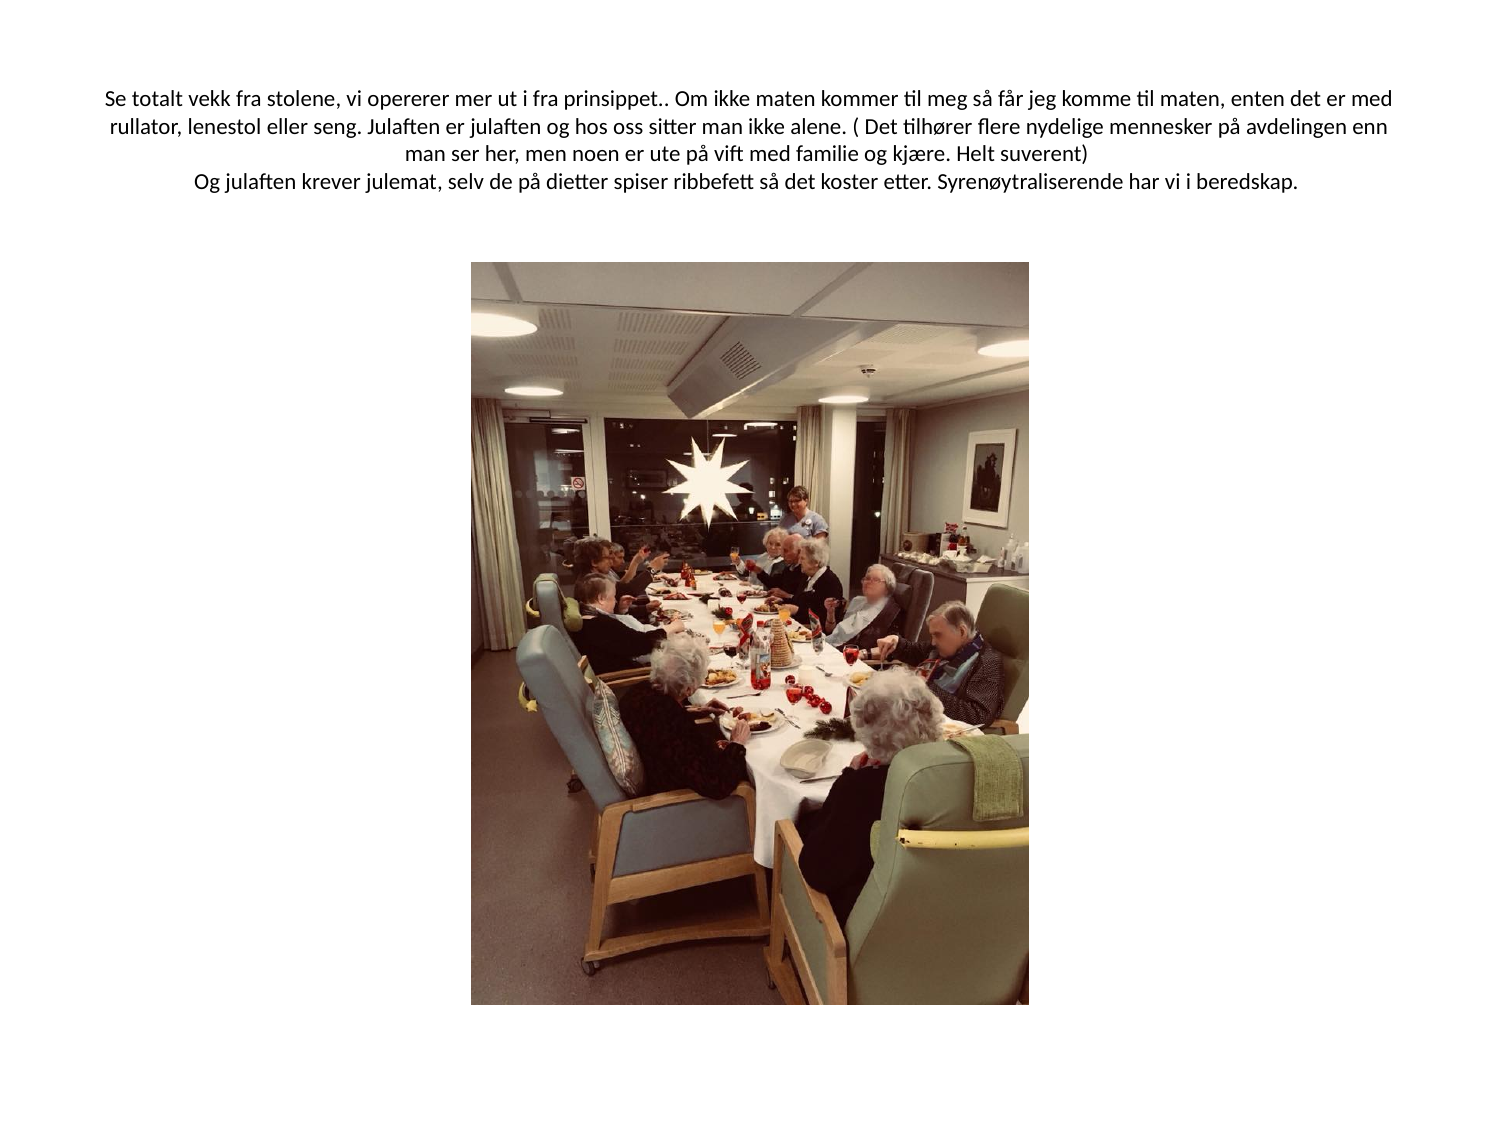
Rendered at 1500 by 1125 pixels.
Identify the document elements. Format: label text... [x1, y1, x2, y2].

picture [471, 262, 1029, 1005]
title Se totalt vekk fra stolene, vi opererer mer ut i fra prinsippet.. Om ikke maten kommer til meg så får jeg komme til maten, enten det er med rullator, lenestol eller seng. Julaften er julaften og hos oss sitter man ikke alene. ( Det tilhører flere nydelige mennesker på avdelingen enn man ser her, men noen er ute på vift med familie og kjære. Helt suverent) Og julaften krever julemat, selv de på dietter spiser ribbefett så det koster etter. Syrenøytraliserende har vi i beredskap. [75, 45, 1426, 233]
